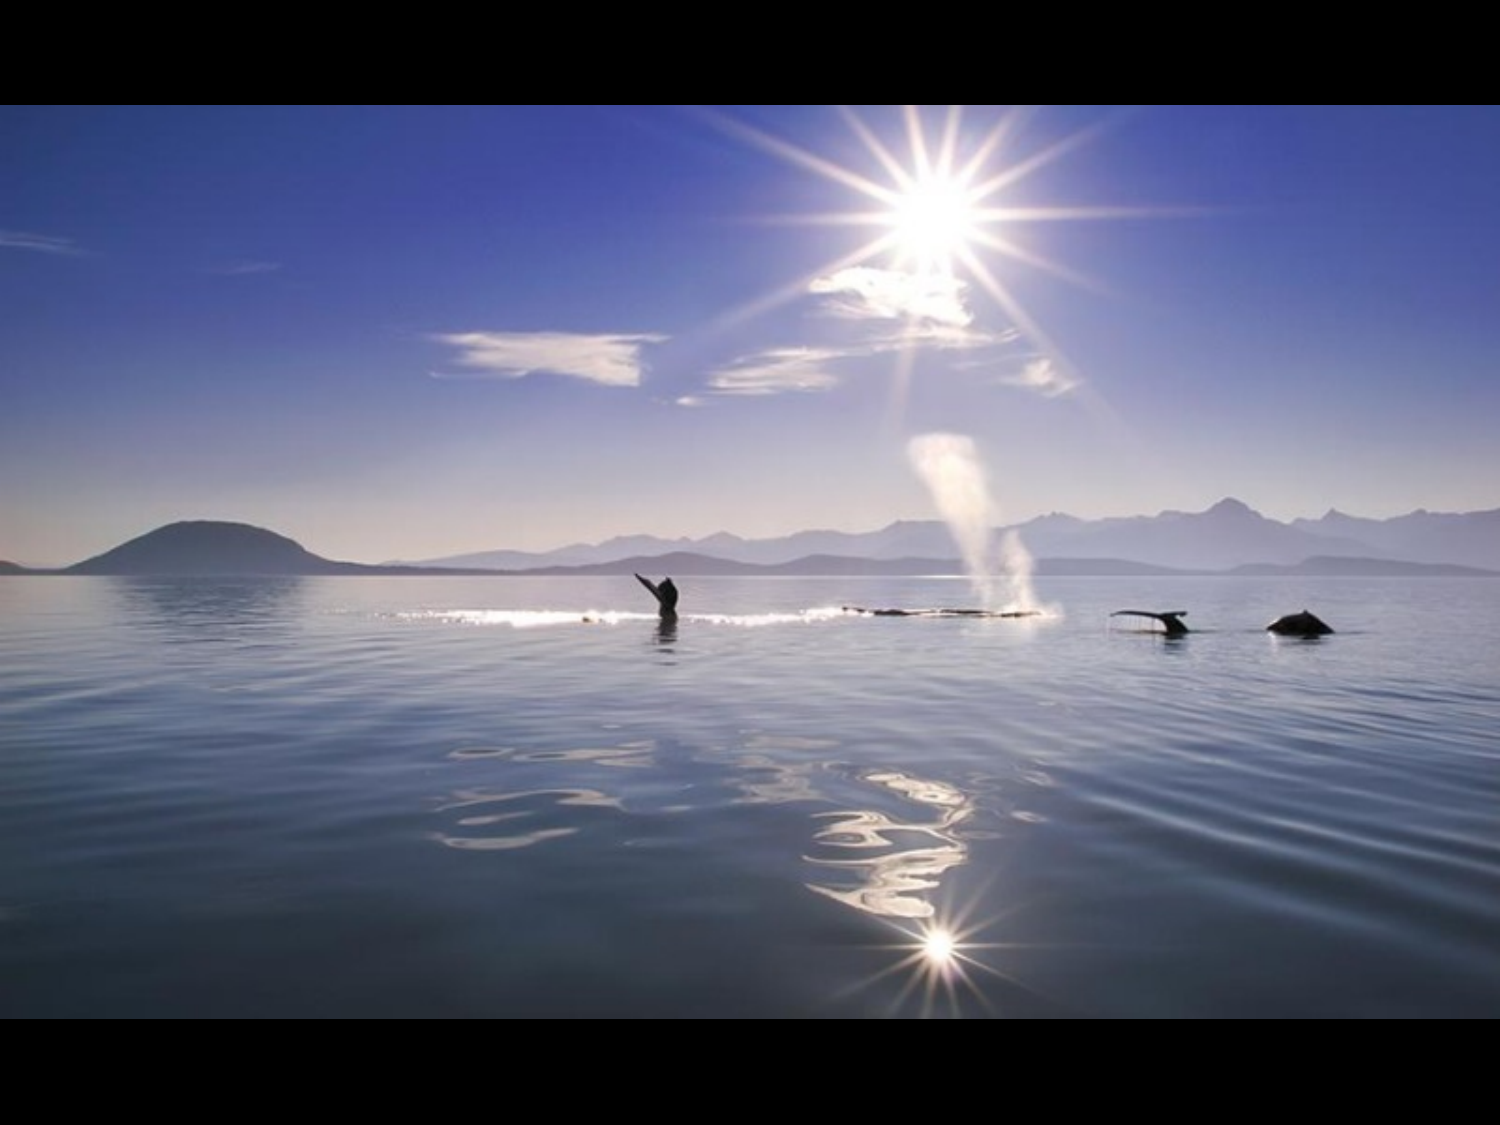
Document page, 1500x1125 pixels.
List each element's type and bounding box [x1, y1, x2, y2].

picture [0, 105, 1500, 1019]
